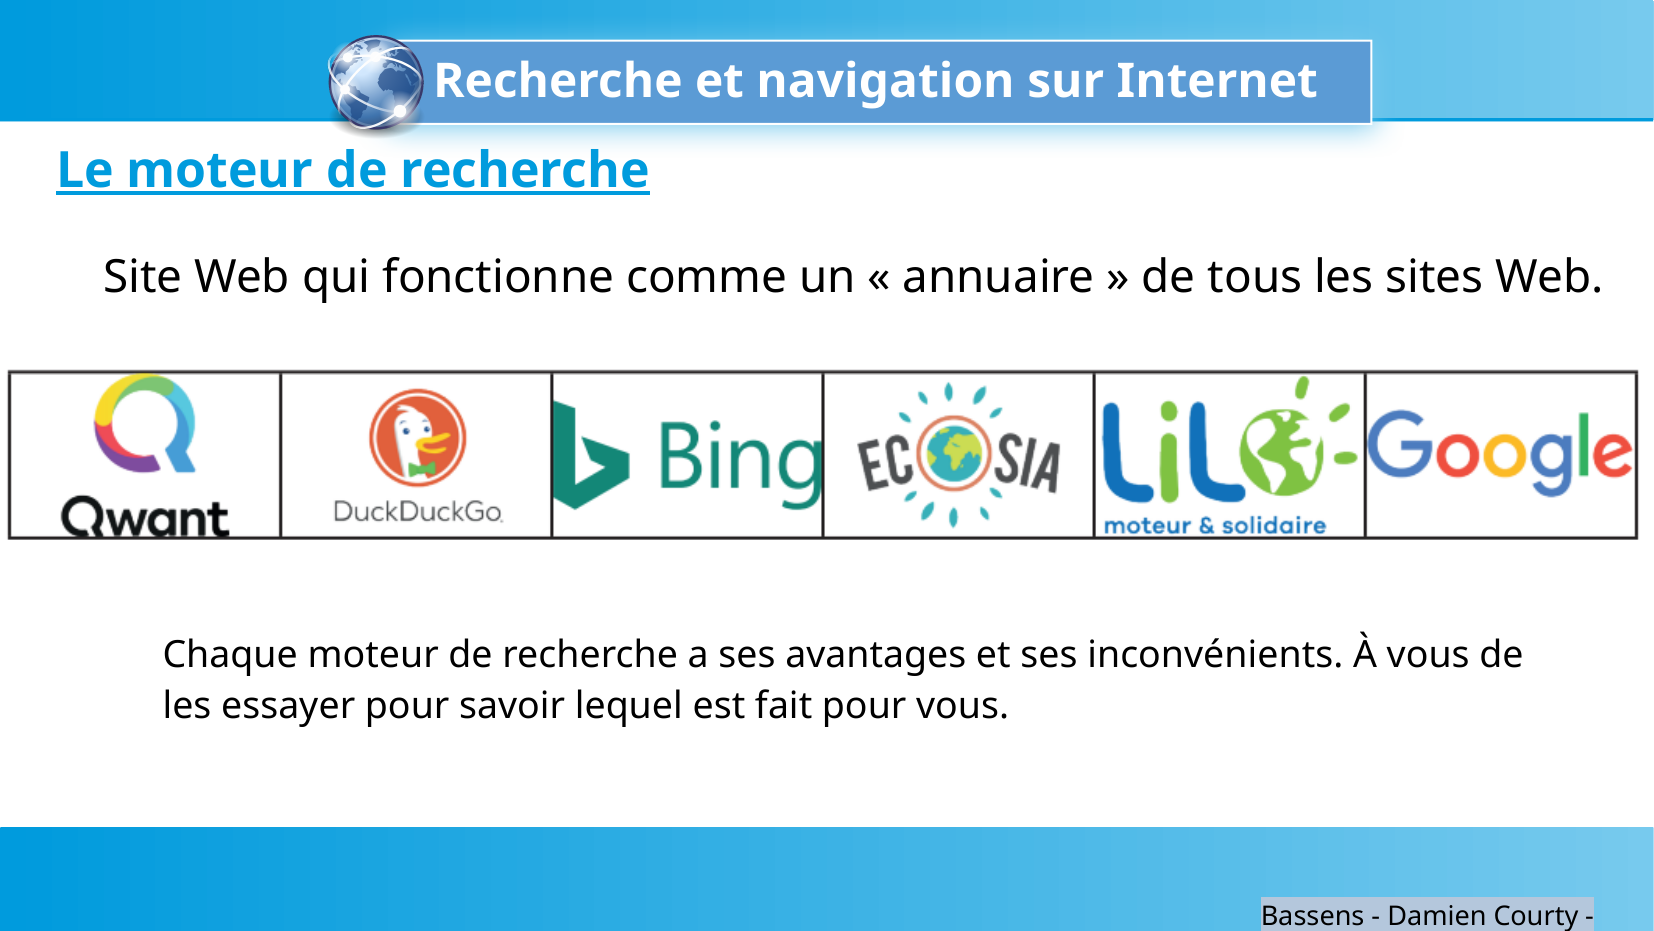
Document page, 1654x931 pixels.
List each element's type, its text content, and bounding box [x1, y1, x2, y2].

picture [324, 35, 427, 140]
text_box Le moteur de recherche [41, 126, 768, 301]
picture [2, 364, 1654, 562]
text_box Site Web qui fonctionne comme un « annuaire » de tous les sites Web. [88, 236, 1654, 354]
text_box Recherche et navigation sur Internet [427, 40, 1372, 124]
text_box Chaque moteur de recherche a ses avantages et ses inconvénients. À vous de les essayer pour savoir lequel est fait pour vous. [147, 620, 1565, 723]
text_box Bassens - Damien Courty - 2024 [1246, 889, 1654, 931]
